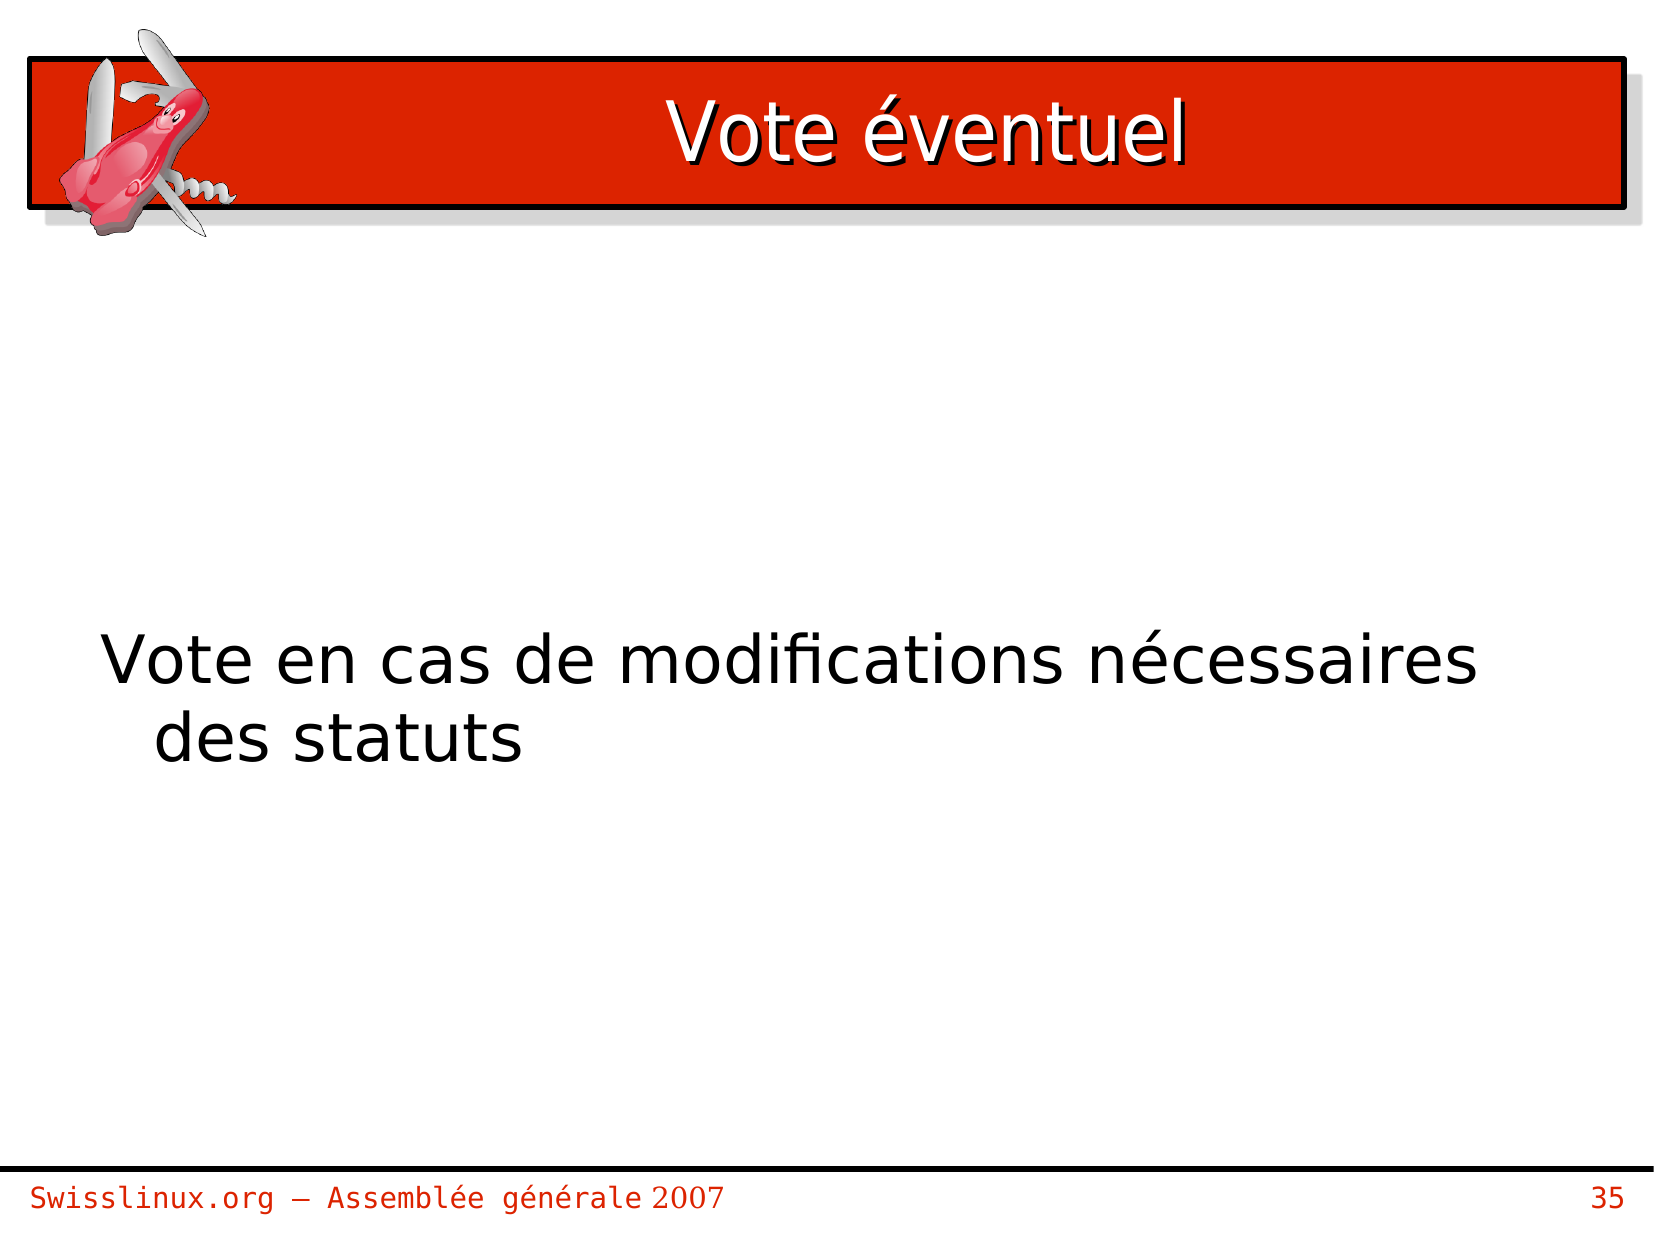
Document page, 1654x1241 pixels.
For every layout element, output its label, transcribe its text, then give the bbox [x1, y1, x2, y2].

list Vote en cas de modifications nécessaires des statuts [82, 290, 1571, 1109]
picture [59, 29, 237, 237]
title Vote éventuel [259, 84, 1595, 182]
